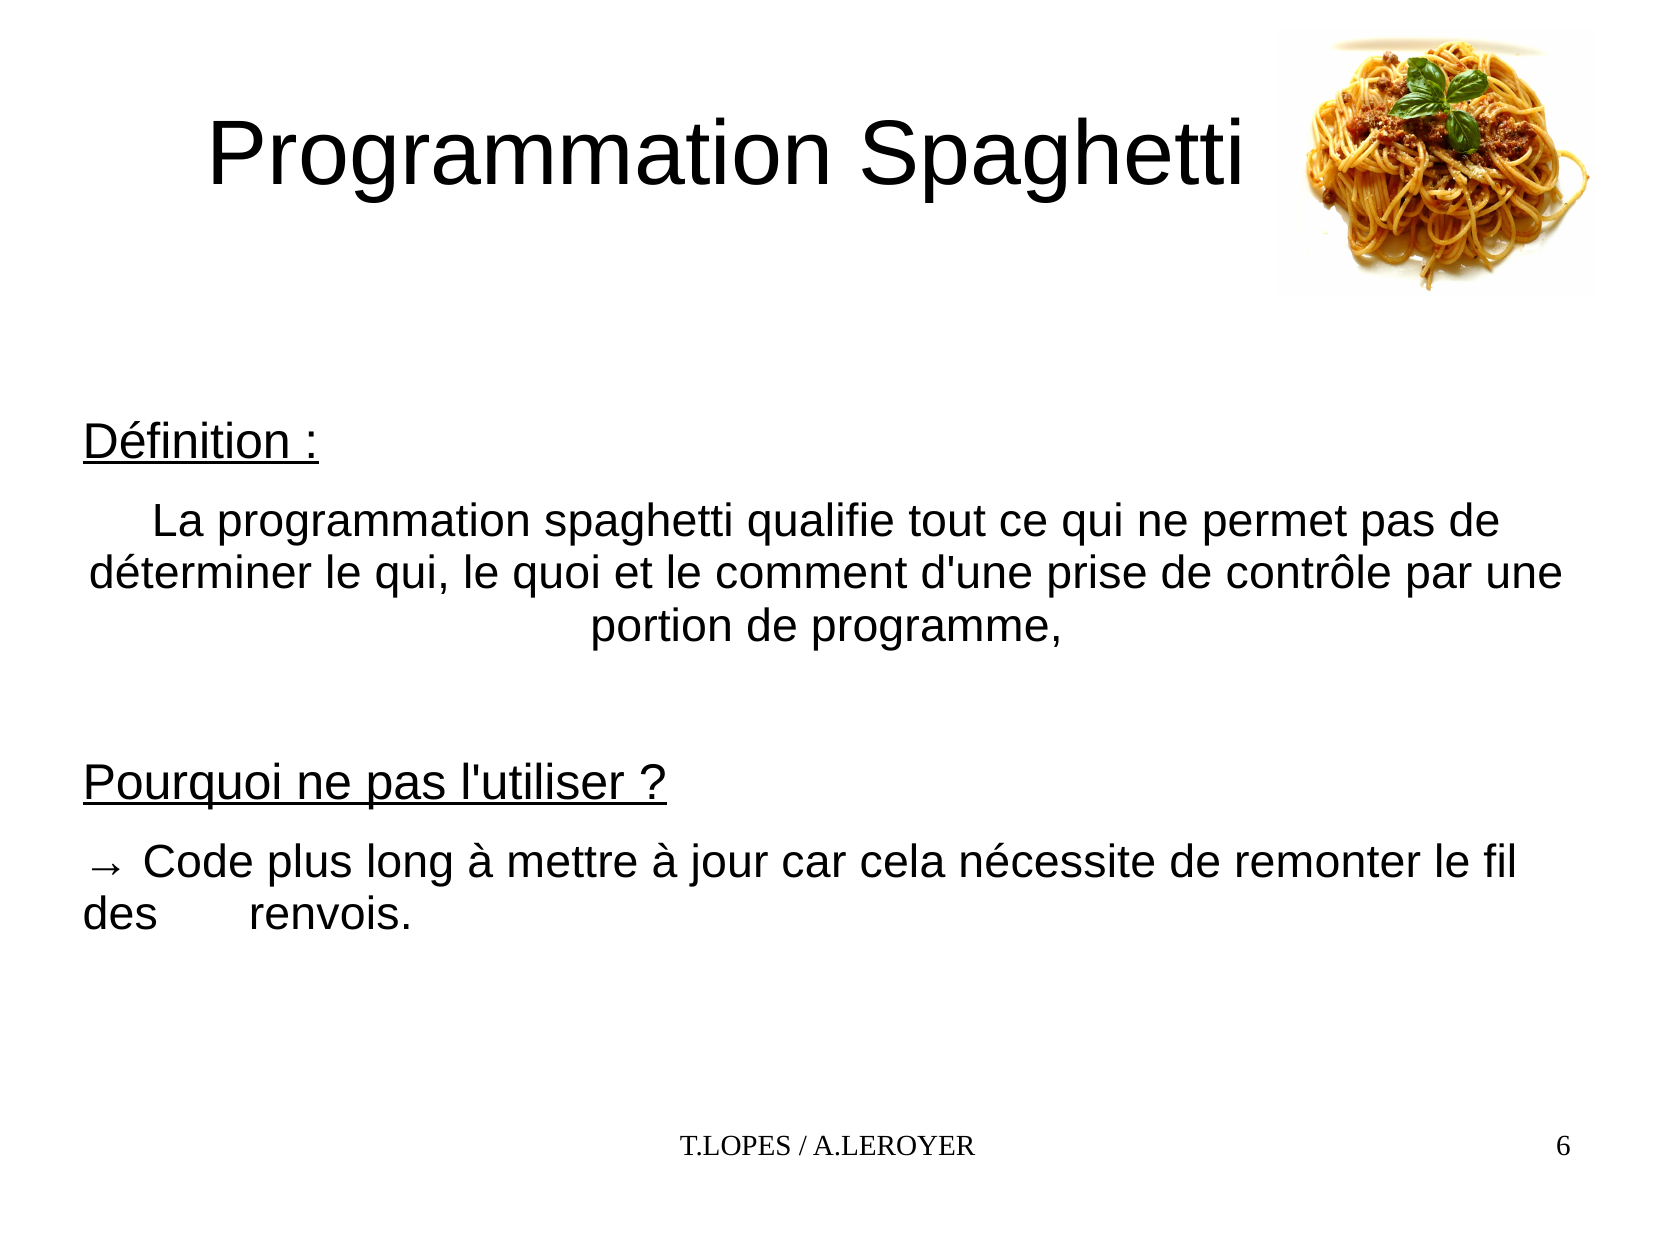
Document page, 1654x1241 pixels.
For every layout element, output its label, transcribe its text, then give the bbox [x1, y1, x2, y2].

title Programmation Spaghetti [206, 49, 1276, 257]
list Définition : La programmation spaghetti qualifie tout ce qui ne permet pas de déterminer le qui, le quoi et le comment d'une prise de contrôle par une portion de programme, Pourquoi ne pas l'utiliser ? → Code plus long à mettre à jour car cela nécessite de remonter le fil des renvois. [82, 413, 1571, 945]
picture [1276, 29, 1595, 296]
